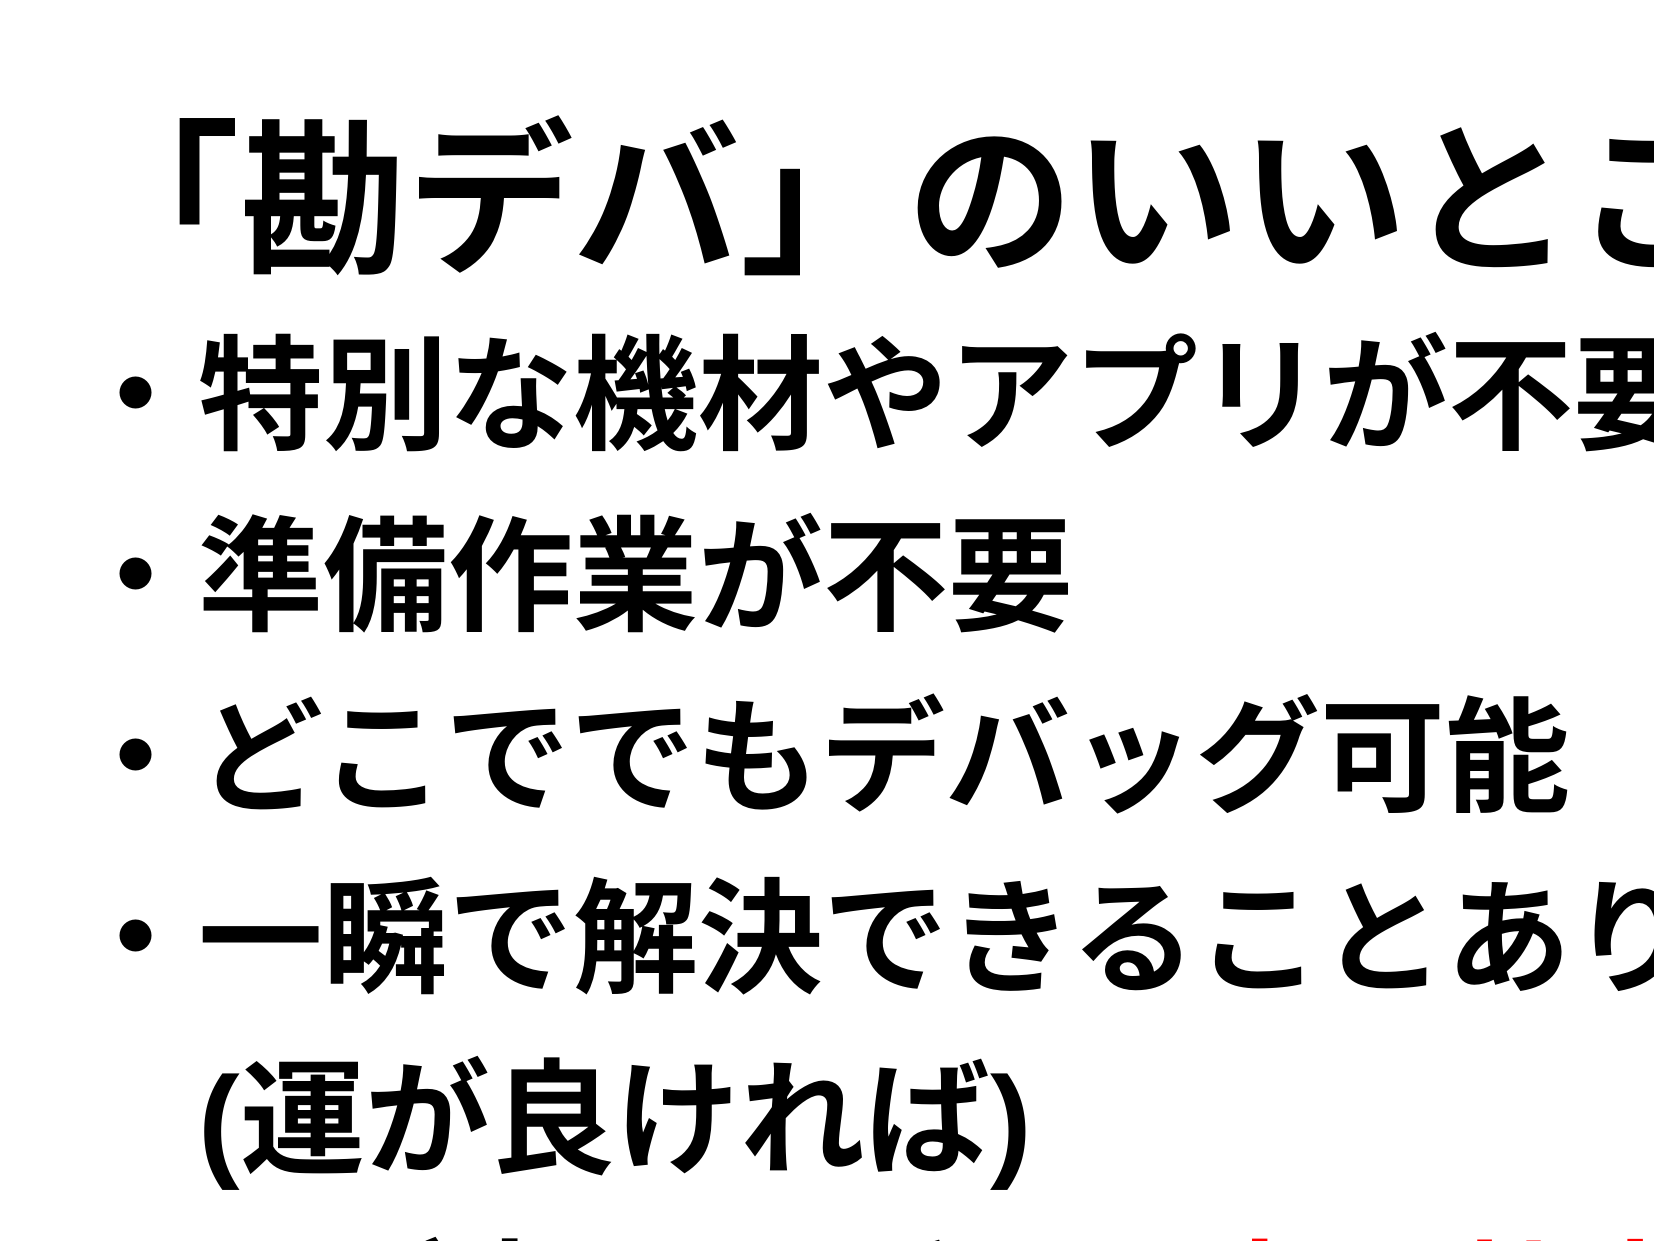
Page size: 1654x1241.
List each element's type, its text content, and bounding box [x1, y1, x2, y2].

text_box ・特別な機材やアプリが不要 ・準備作業が不要 ・どこででもデバッグ可能 ・一瞬で解決できることあり (運が良ければ) ・運が良ければ、最高の効率 [59, 288, 1606, 1069]
text_box 「勘デバ」のいいところ [59, 59, 1636, 241]
